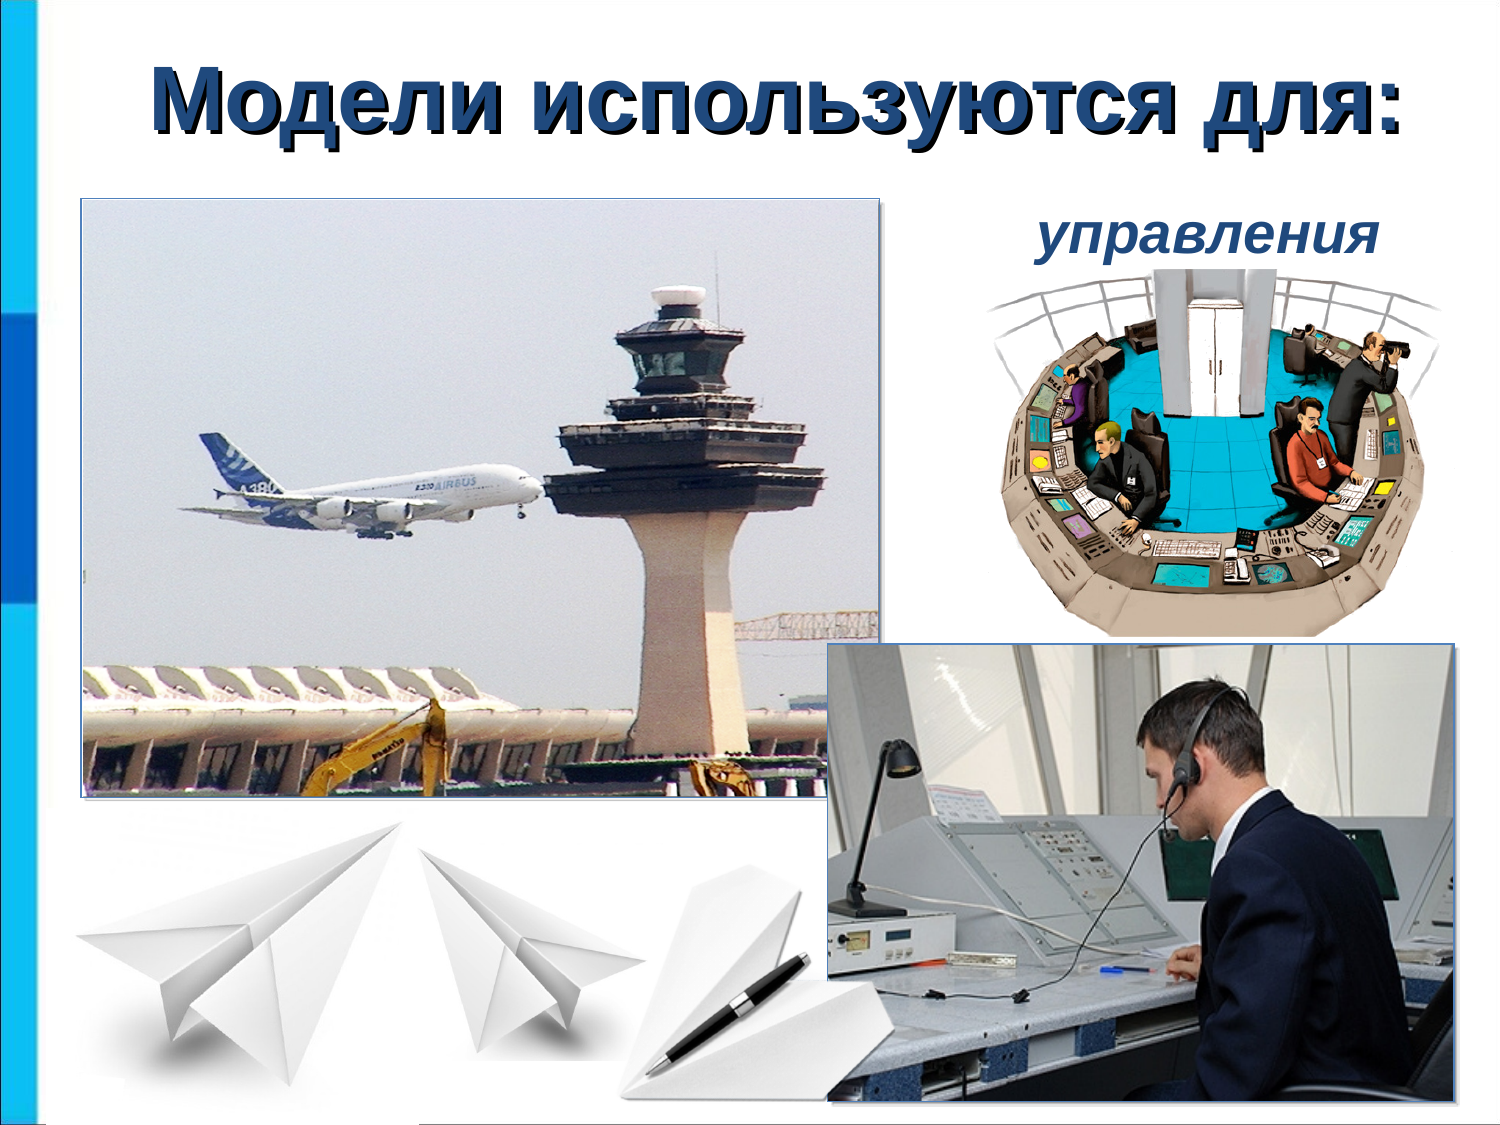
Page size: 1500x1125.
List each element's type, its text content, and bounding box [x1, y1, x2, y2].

title Модели используются для: [112, 0, 1442, 188]
text_box управления [1021, 188, 1397, 269]
picture [0, 0, 1500, 1125]
